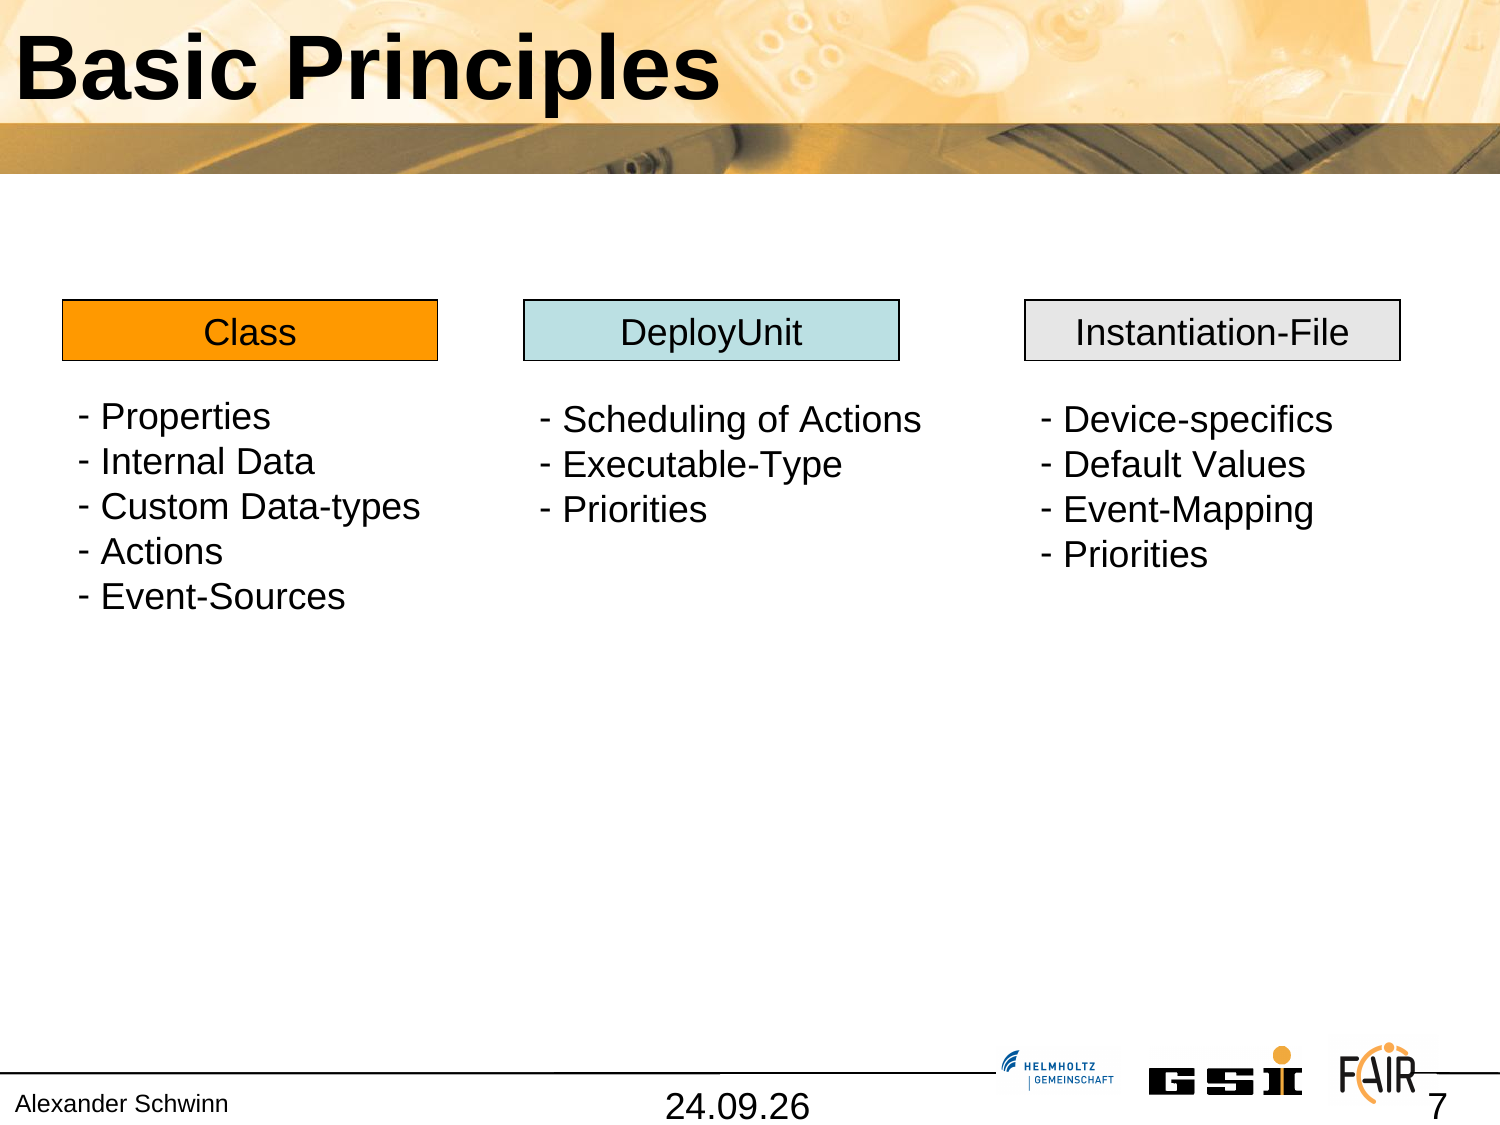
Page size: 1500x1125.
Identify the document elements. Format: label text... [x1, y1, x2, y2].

picture [996, 1046, 1121, 1095]
text_box Properties Internal Data Custom Data-types Actions Event-Sources [62, 384, 437, 626]
text_box Class [62, 299, 438, 361]
picture [1328, 1034, 1439, 1106]
text_box Device-specifics Default Values Event-Mapping Priorities [1025, 387, 1349, 583]
text_box Instantiation-File [1025, 299, 1401, 361]
text_box DeployUnit [523, 299, 899, 361]
title Basic Principles [0, 0, 1500, 126]
text_box Scheduling of Actions Executable-Type Priorities [524, 387, 937, 583]
picture [0, 126, 1500, 175]
picture [1149, 1046, 1302, 1095]
